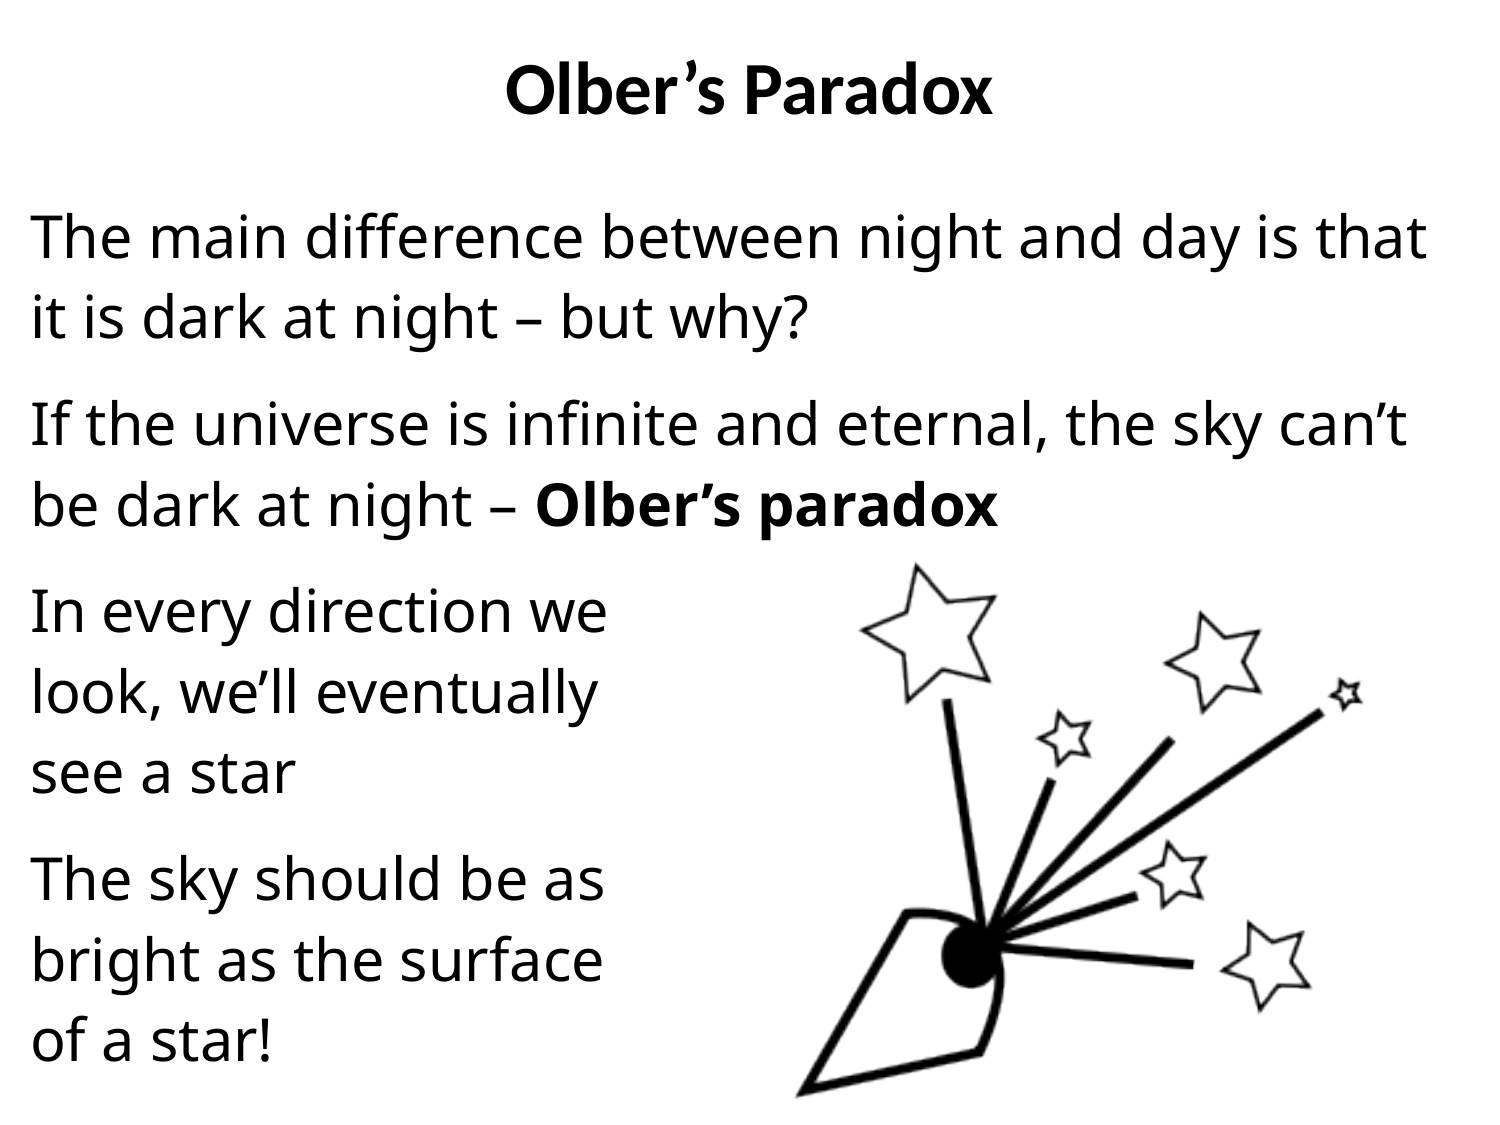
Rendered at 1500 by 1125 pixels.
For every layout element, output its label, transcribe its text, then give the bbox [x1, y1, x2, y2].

title Olber’s Paradox [30, 21, 1471, 172]
picture [786, 554, 1366, 1105]
list The main difference between night and day is that it is dark at night – but why? If the universe is infinite and eternal, the sky can’t be dark at night – Olber’s paradox In every direction we look, we’ll eventually see a star The sky should be as bright as the surface of a star! [30, 195, 1471, 1081]
